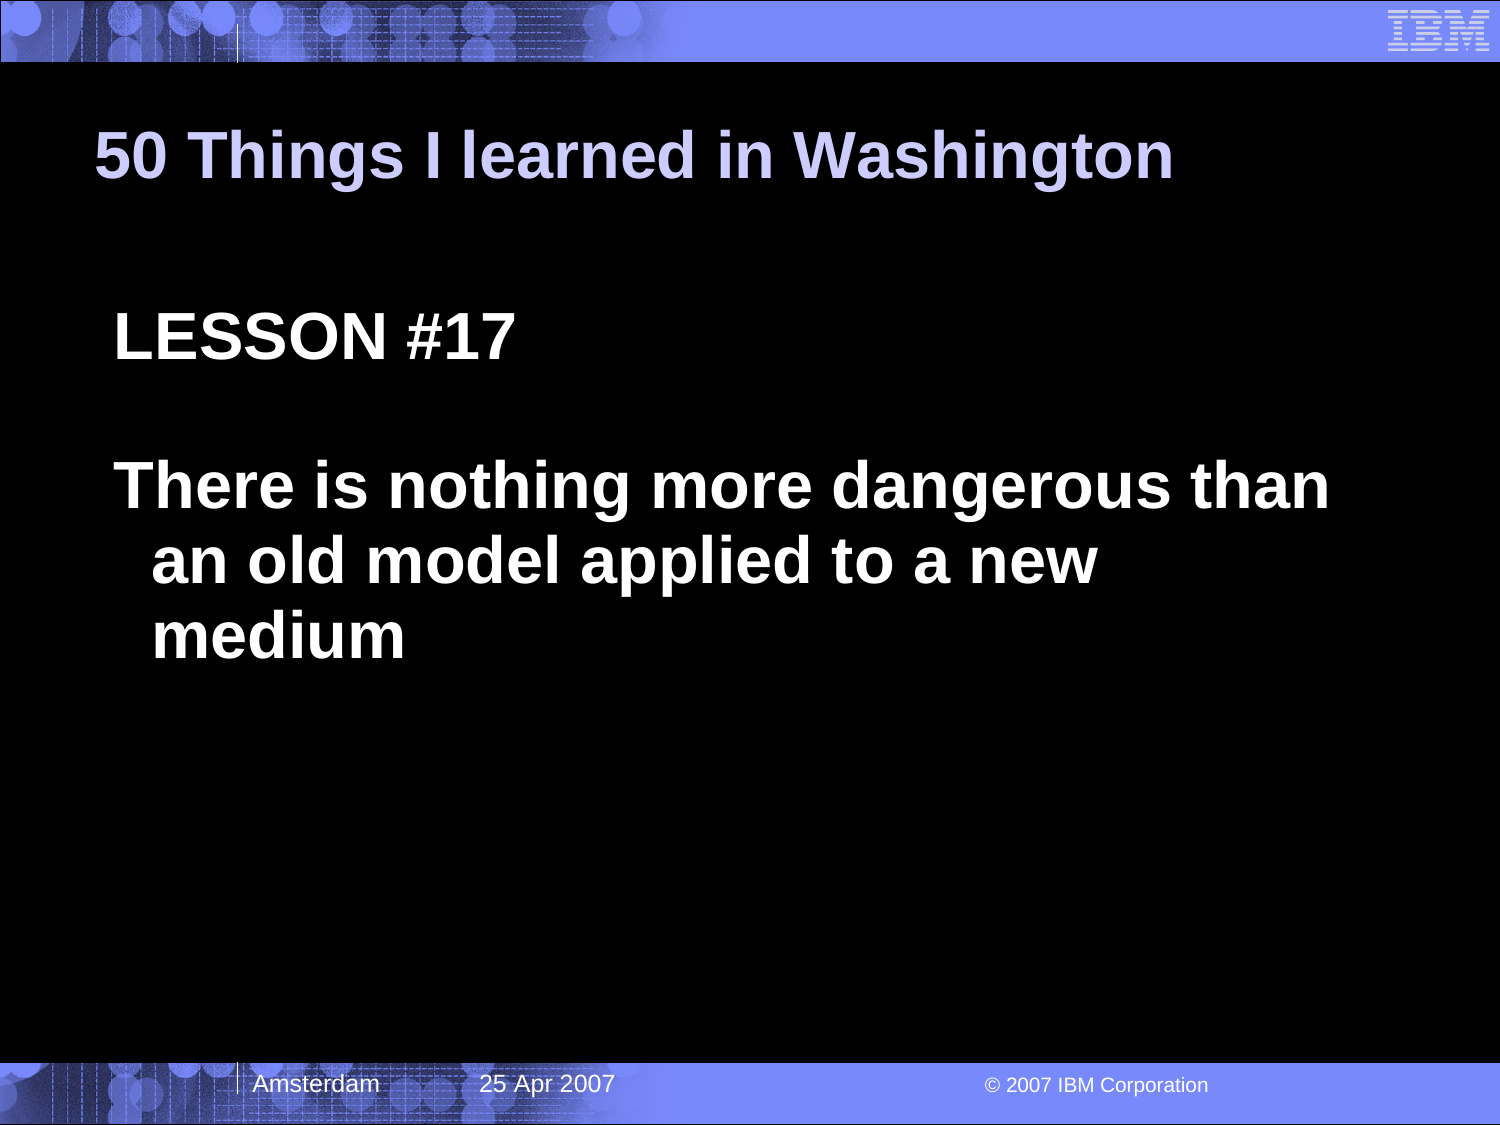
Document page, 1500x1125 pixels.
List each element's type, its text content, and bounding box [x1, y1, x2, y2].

title 50 Things I learned in Washington [79, 116, 1433, 205]
list LESSON #17 There is nothing more dangerous than an old model applied to a new medium [99, 291, 1389, 1037]
picture [0, 1063, 1500, 1124]
picture [1, 1, 1500, 62]
